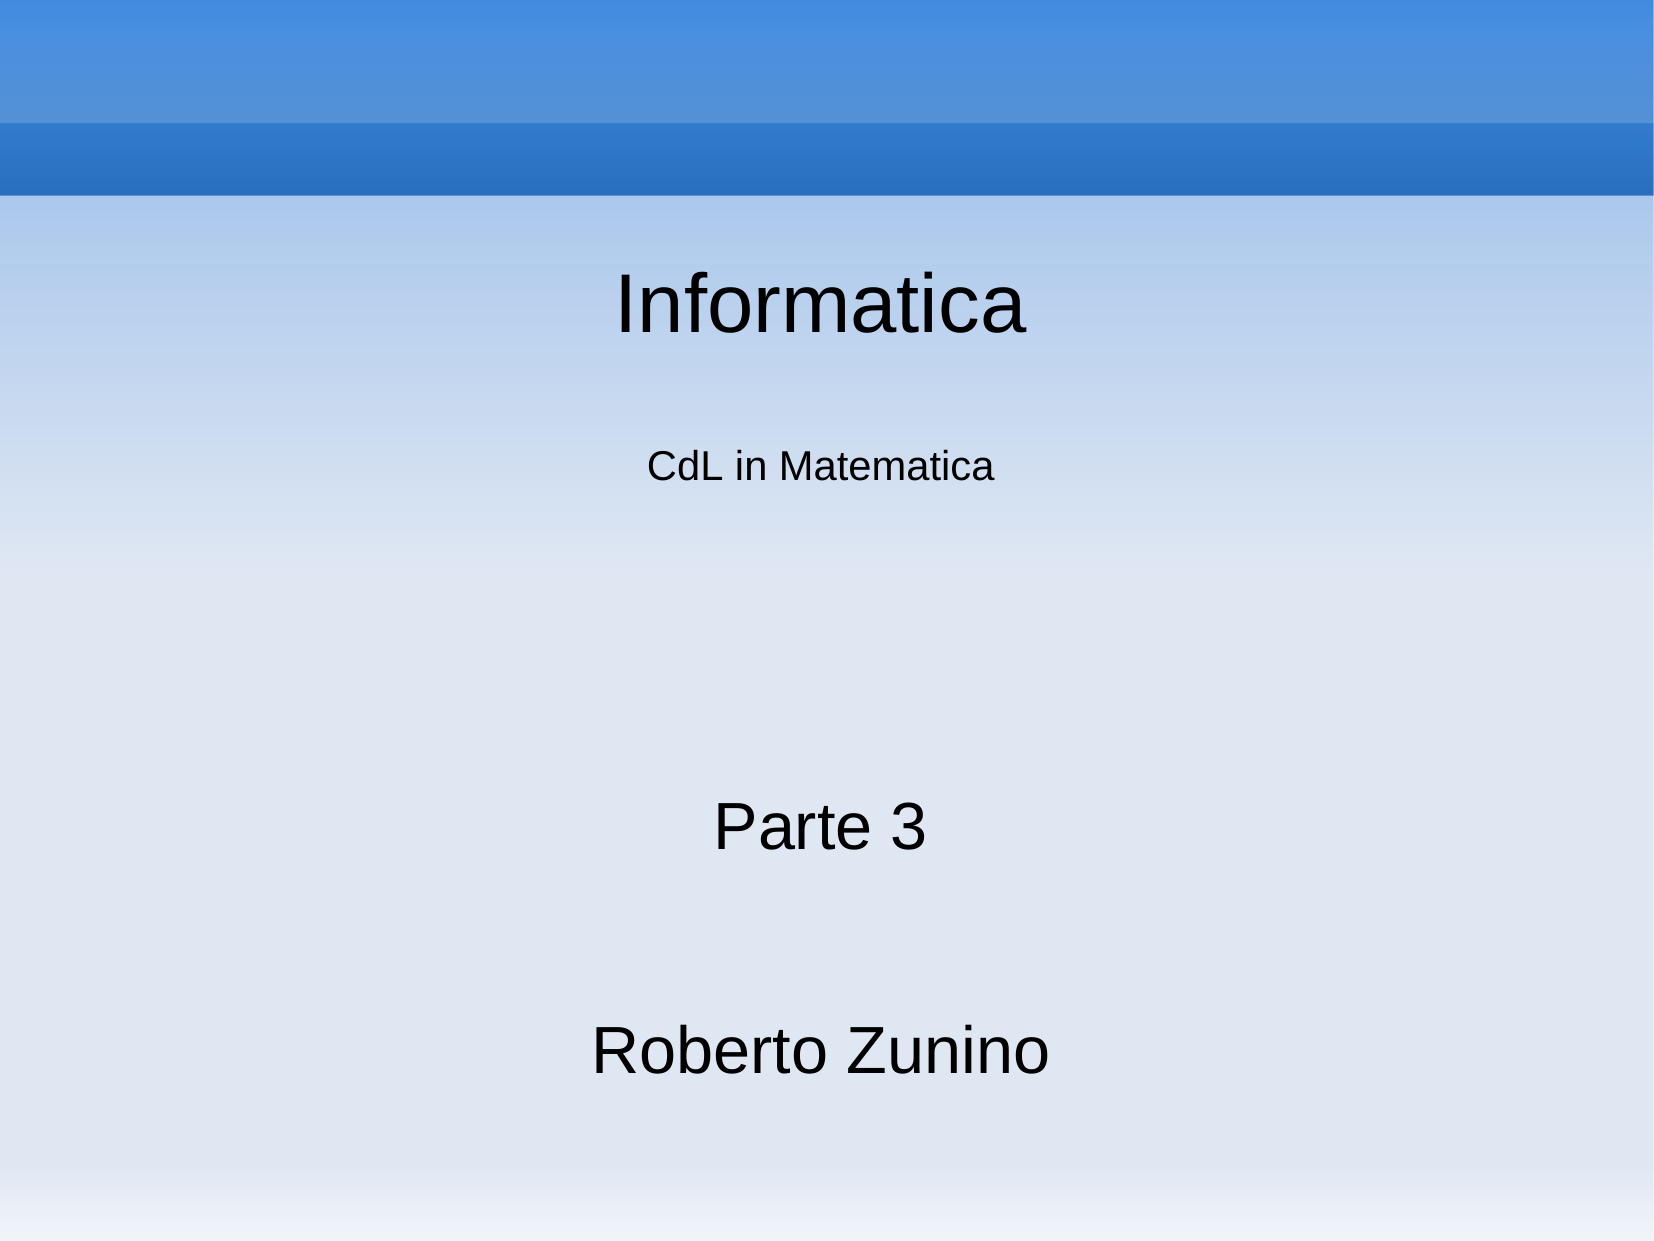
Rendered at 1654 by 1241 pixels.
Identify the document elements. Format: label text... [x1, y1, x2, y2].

subtitle Informatica CdL in Matematica Parte 3 Roberto Zunino [76, 118, 1565, 1227]
picture [0, 0, 1654, 1241]
